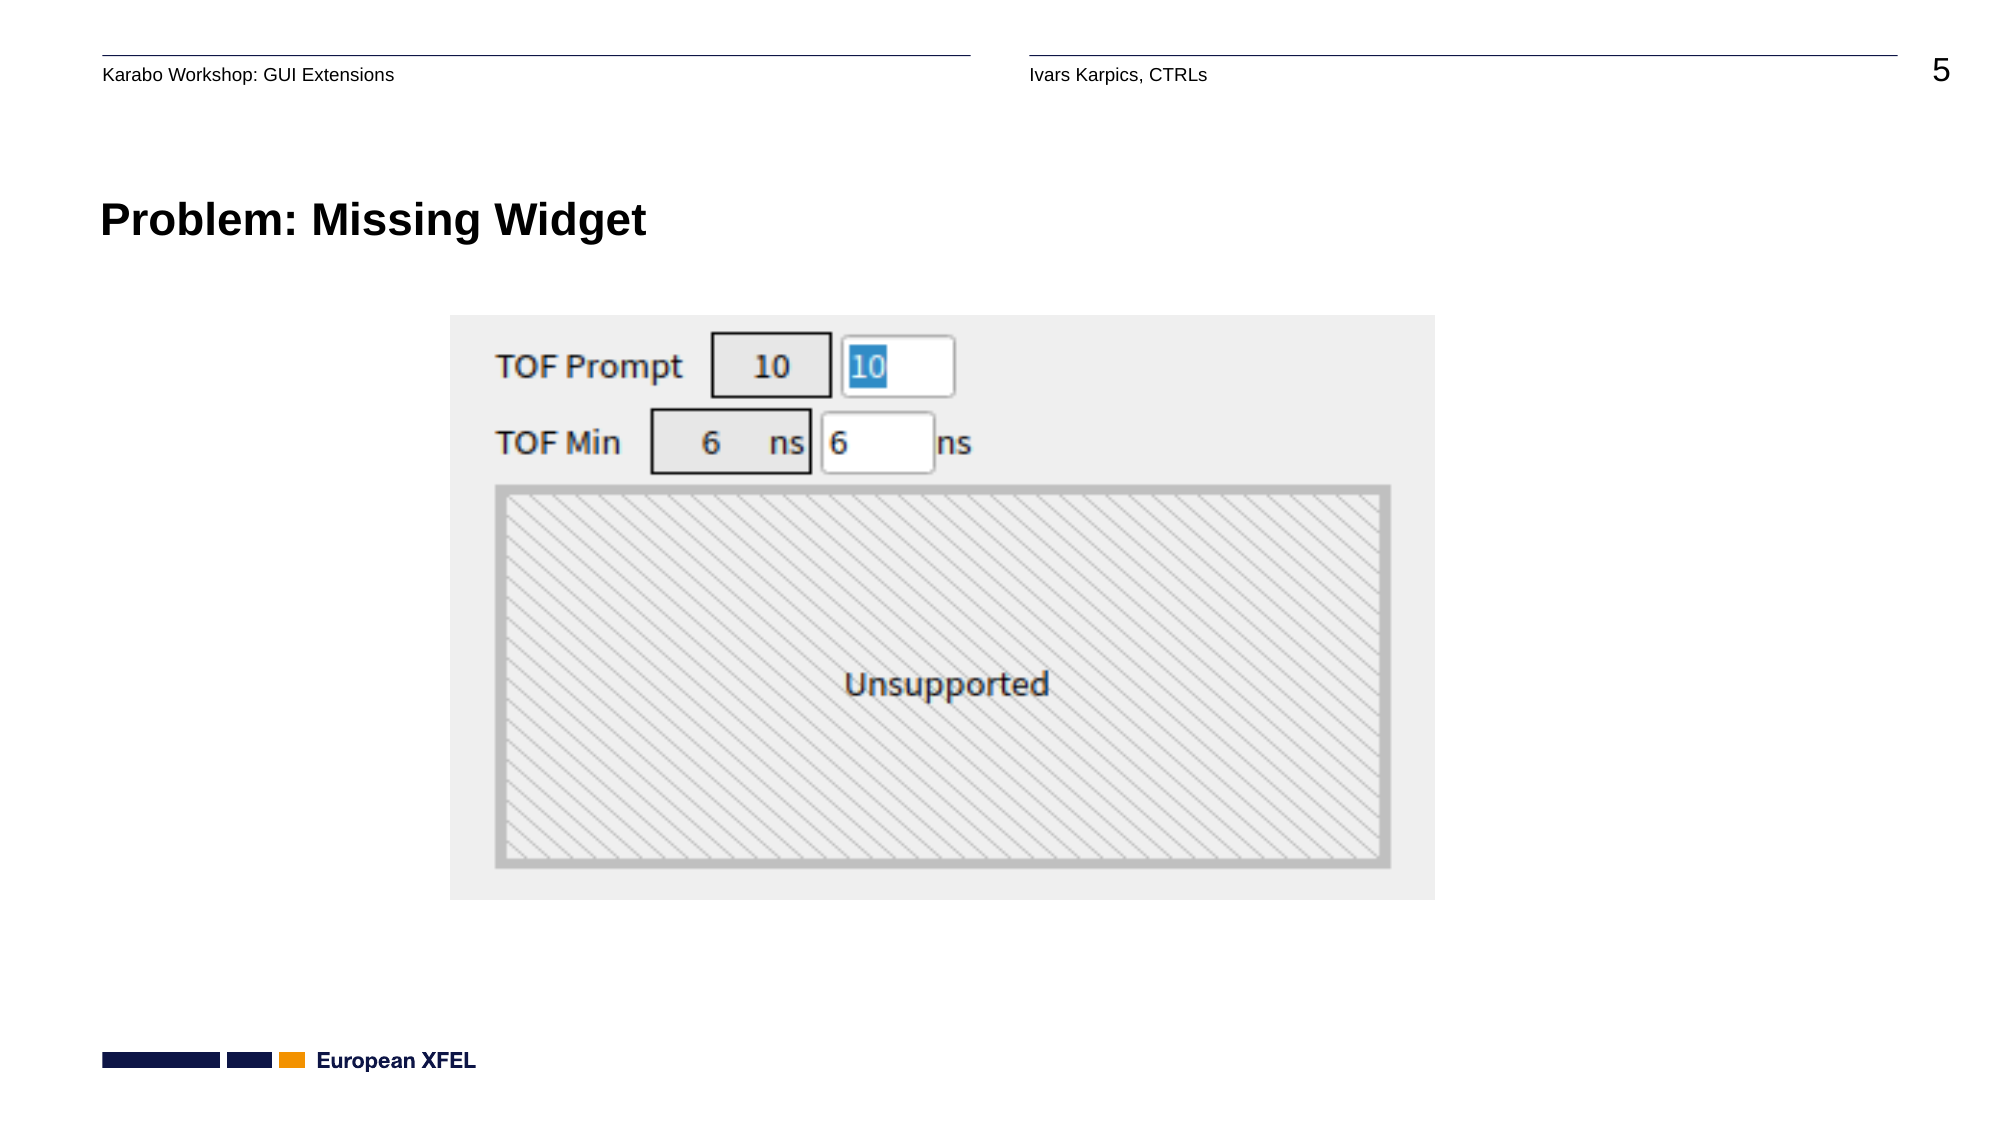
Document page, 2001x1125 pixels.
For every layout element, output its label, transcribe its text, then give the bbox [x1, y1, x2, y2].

picture [450, 315, 1435, 901]
title Problem: Missing Widget [100, 116, 1898, 245]
